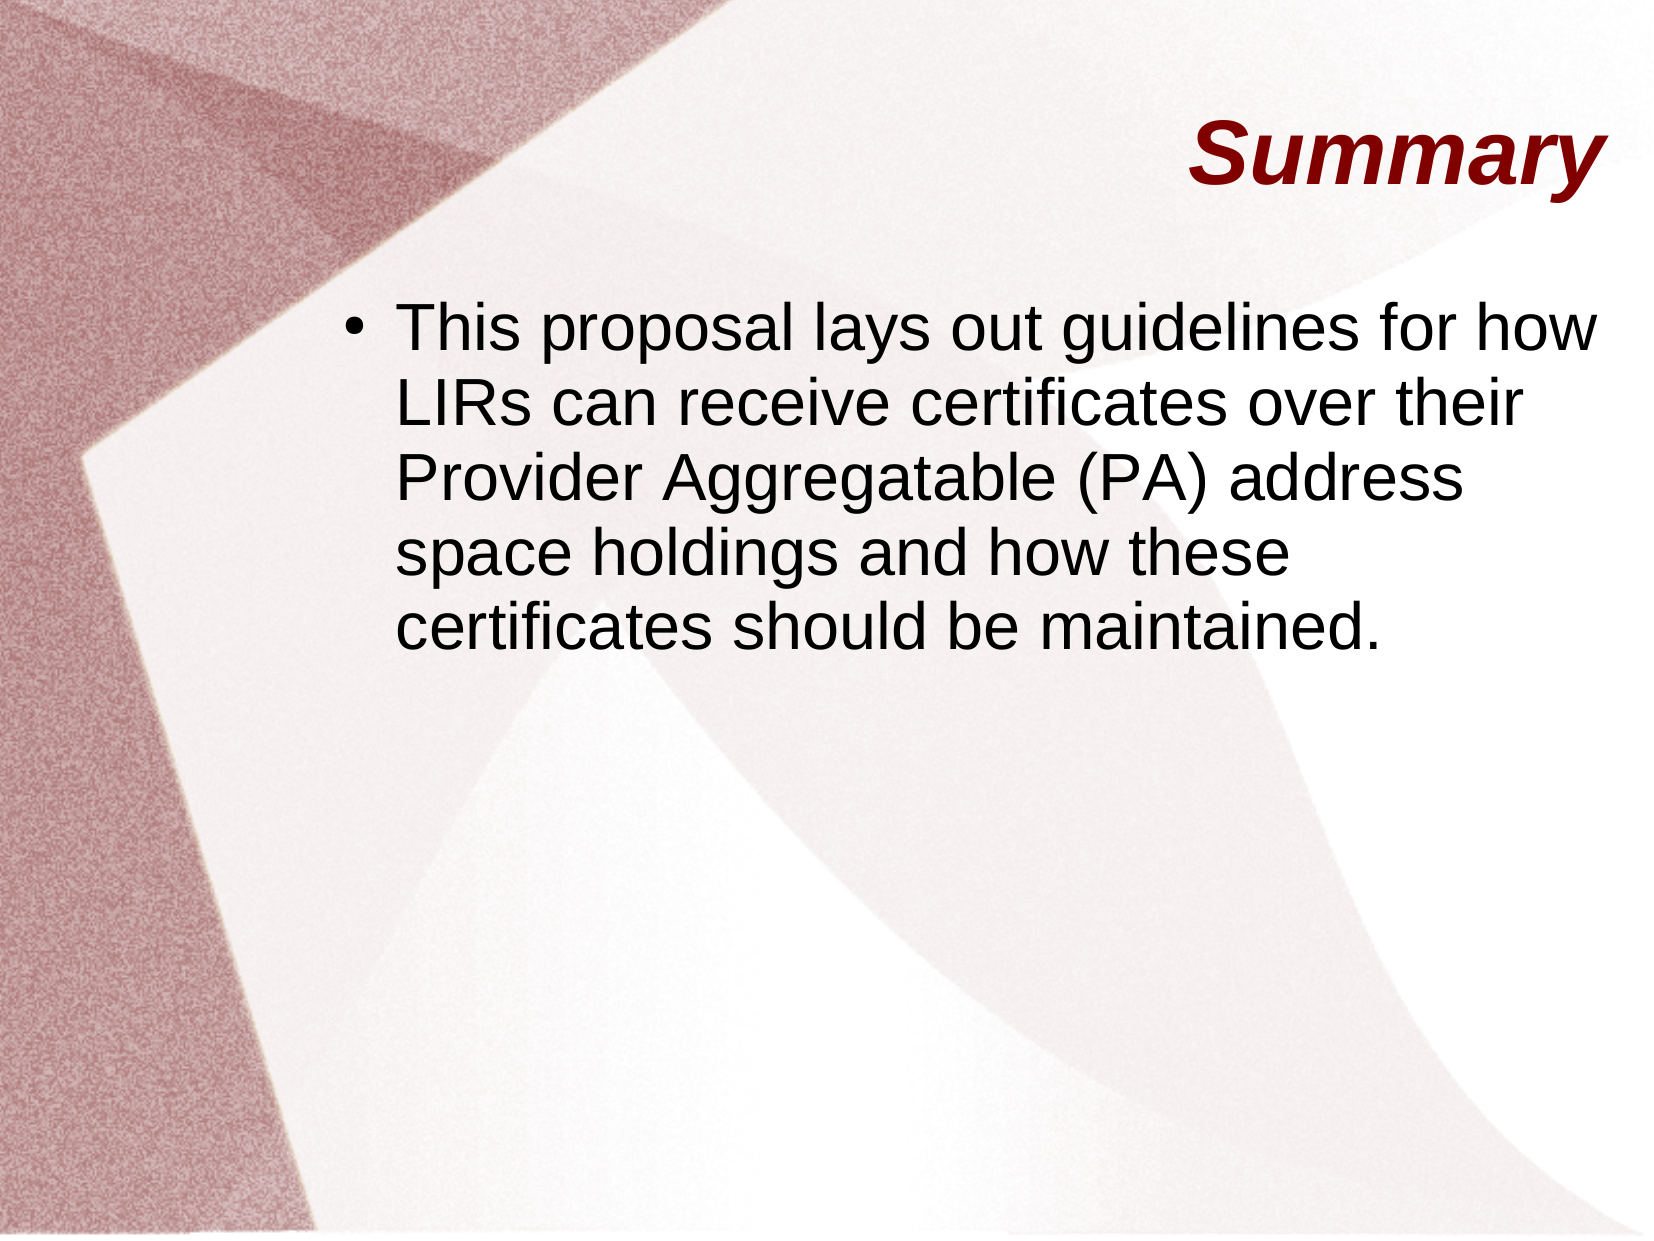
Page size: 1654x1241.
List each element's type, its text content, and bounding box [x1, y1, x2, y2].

list This proposal lays out guidelines for how LIRs can receive certificates over their Provider Aggregatable (PA) address space holdings and how these certificates should be maintained. [324, 290, 1601, 901]
picture [0, 0, 1654, 1241]
title Summary [596, 49, 1607, 257]
